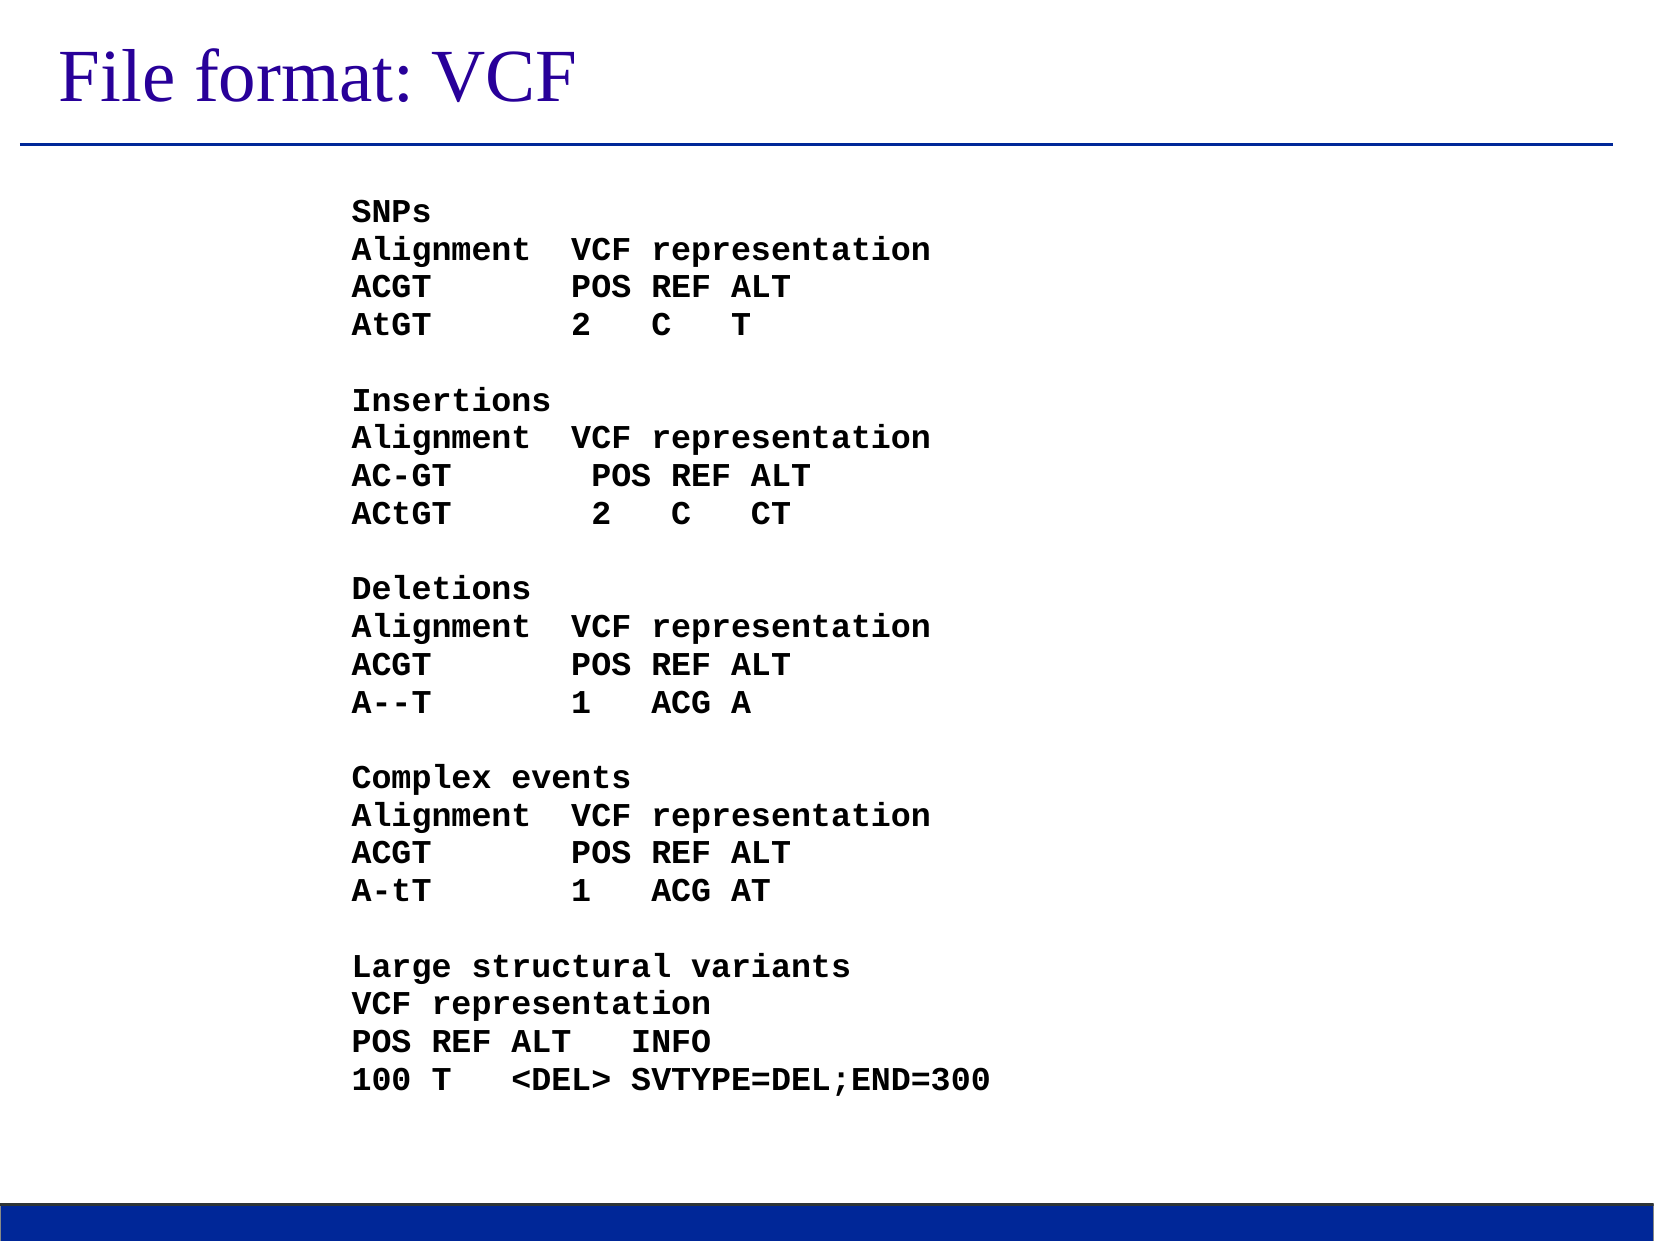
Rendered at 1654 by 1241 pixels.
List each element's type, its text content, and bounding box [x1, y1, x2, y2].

text_box SNPs Alignment VCF representation ACGT POS REF ALT AtGT 2 C T Insertions Alignment VCF representation AC-GT POS REF ALT ACtGT 2 C CT Deletions Alignment VCF representation ACGT POS REF ALT A--T 1 ACG A Complex events Alignment VCF representation ACGT POS REF ALT A-tT 1 ACG AT Large structural variants VCF representation POS REF ALT INFO 100 T <DEL> SVTYPE=DEL;END=300 [336, 187, 1406, 1229]
text_box File format: VCF [59, 34, 944, 119]
